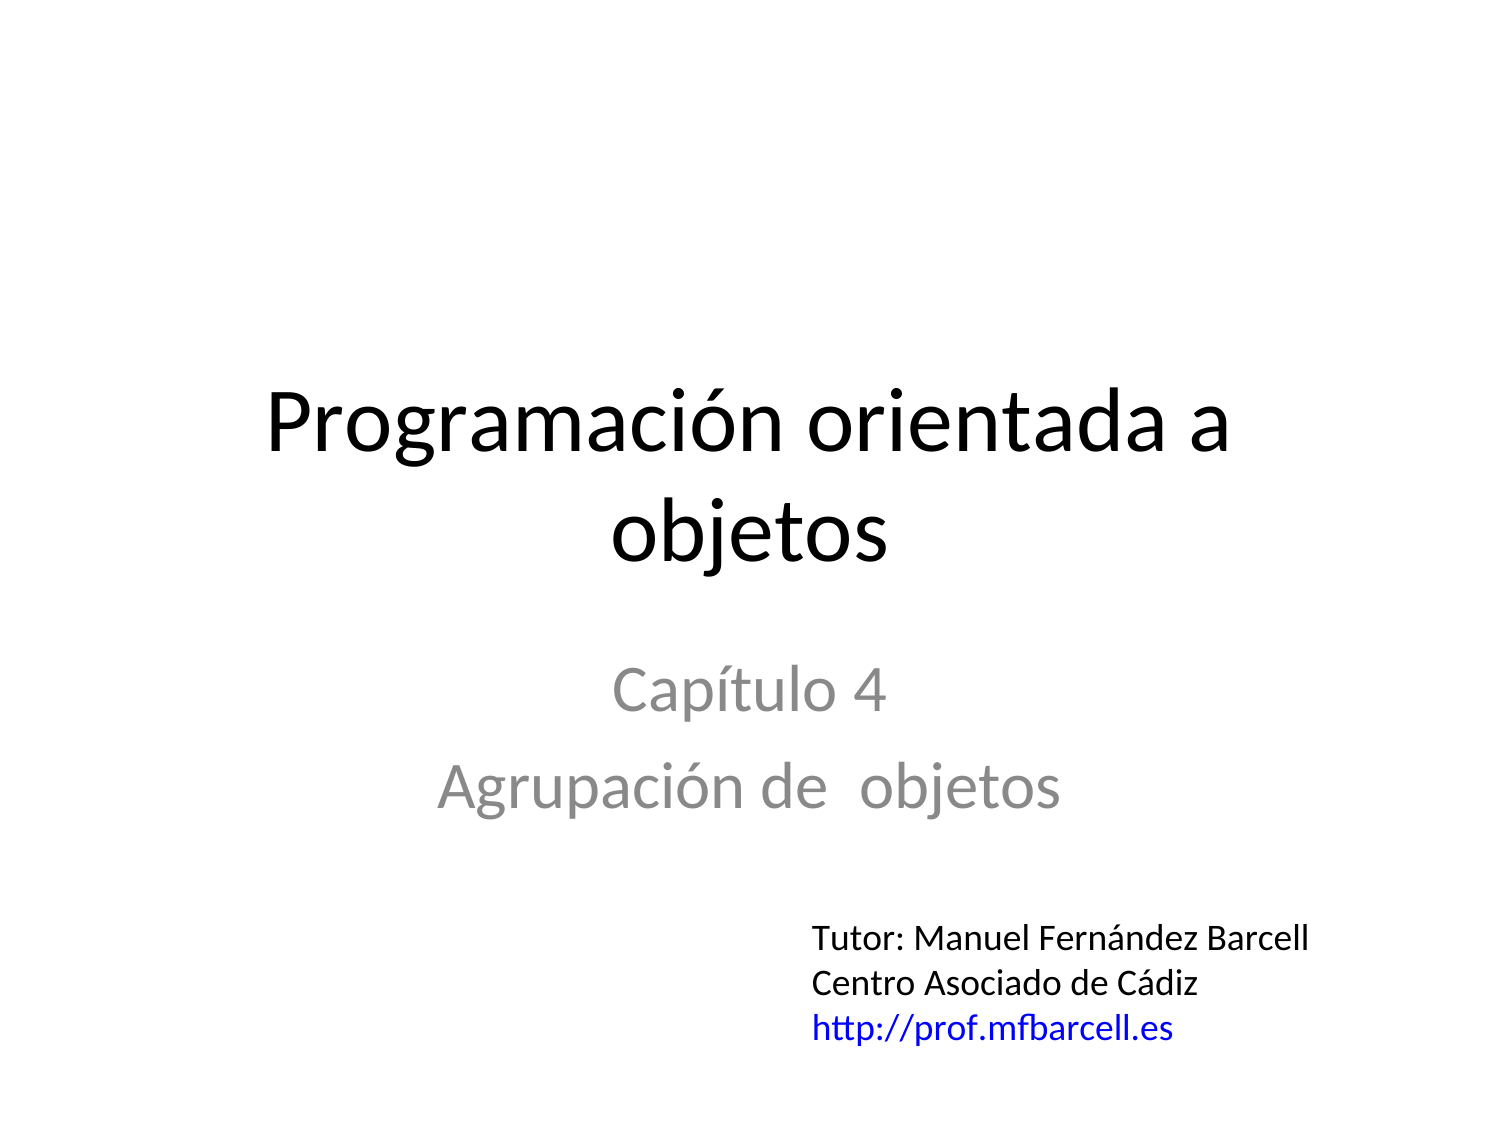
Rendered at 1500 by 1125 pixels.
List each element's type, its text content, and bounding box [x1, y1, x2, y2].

text_box Tutor: Manuel Fernández Barcell Centro Asociado de Cádiz http://prof.mfbarcell.es [797, 904, 1353, 1056]
subtitle Capítulo 4 Agrupación de objetos [225, 637, 1276, 925]
title Programación orientada a objetos [112, 349, 1388, 591]
